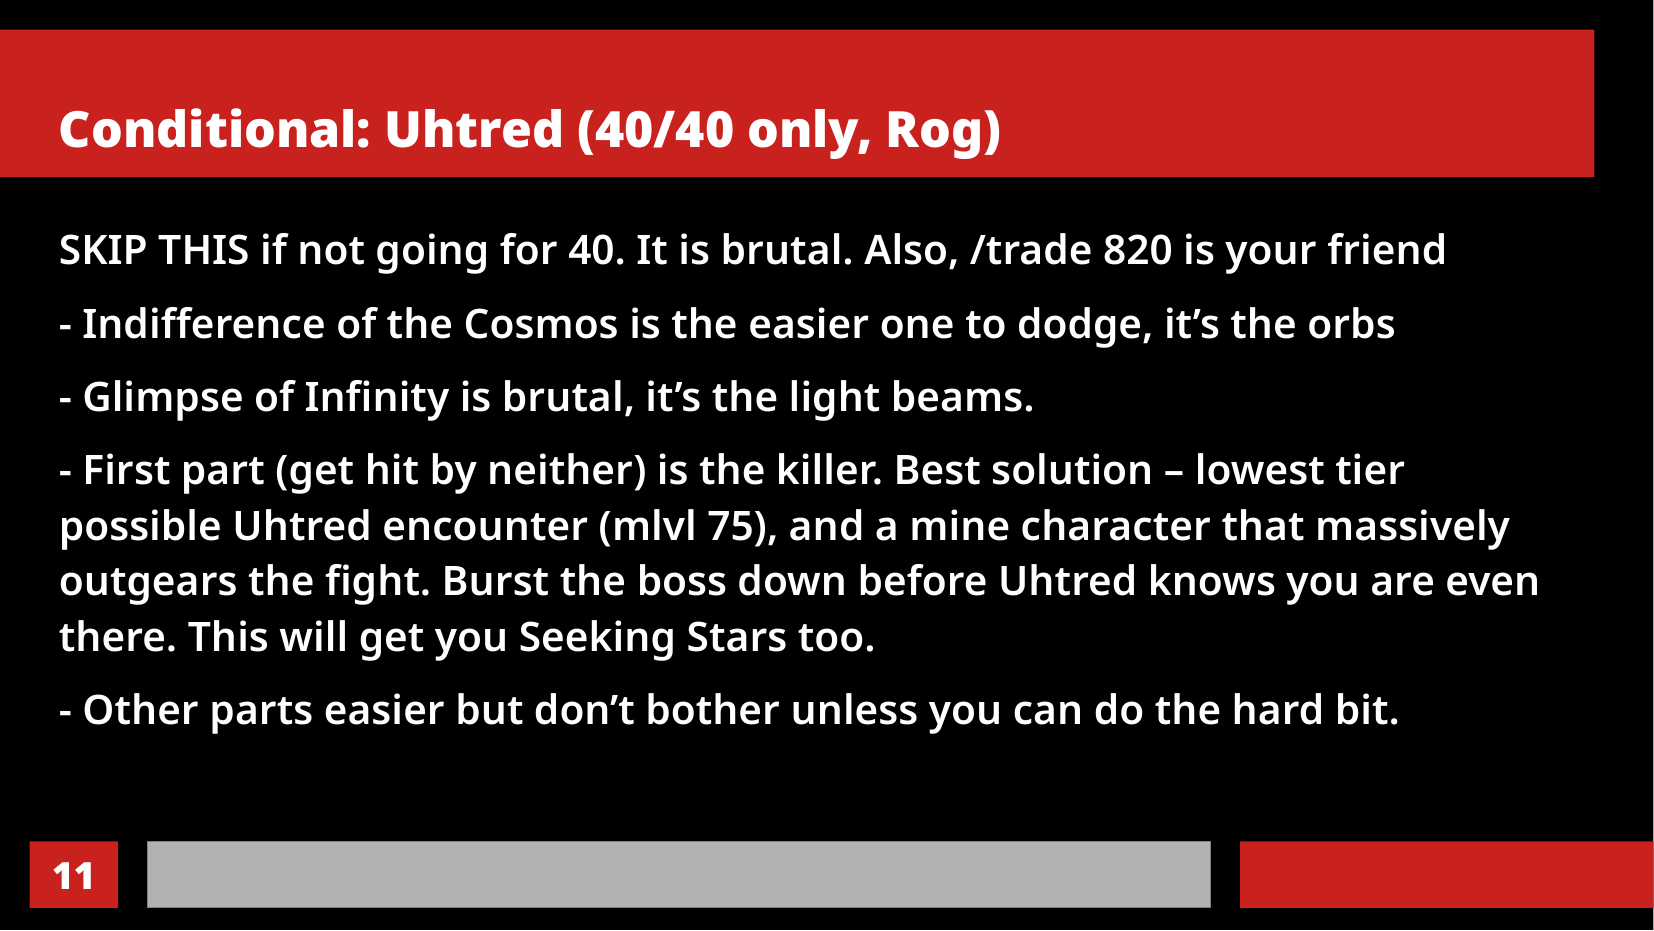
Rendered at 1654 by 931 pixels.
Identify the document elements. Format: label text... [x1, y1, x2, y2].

list SKIP THIS if not going for 40. It is brutal. Also, /trade 820 is your friend - Indifference of the Cosmos is the easier one to dodge, it’s the orbs - Glimpse of Infinity is brutal, it’s the light beams. - First part (get hit by neither) is the killer. Best solution – lowest tier possible Uhtred encounter (mlvl 75), and a mine character that massively outgears the fight. Burst the boss down before Uhtred knows you are even there. This will get you Seeking Stars too. - Other parts easier but don’t bother unless you can do the hard bit. [59, 221, 1565, 798]
title Conditional: Uhtred (40/40 only, Rog) [59, 44, 1595, 163]
